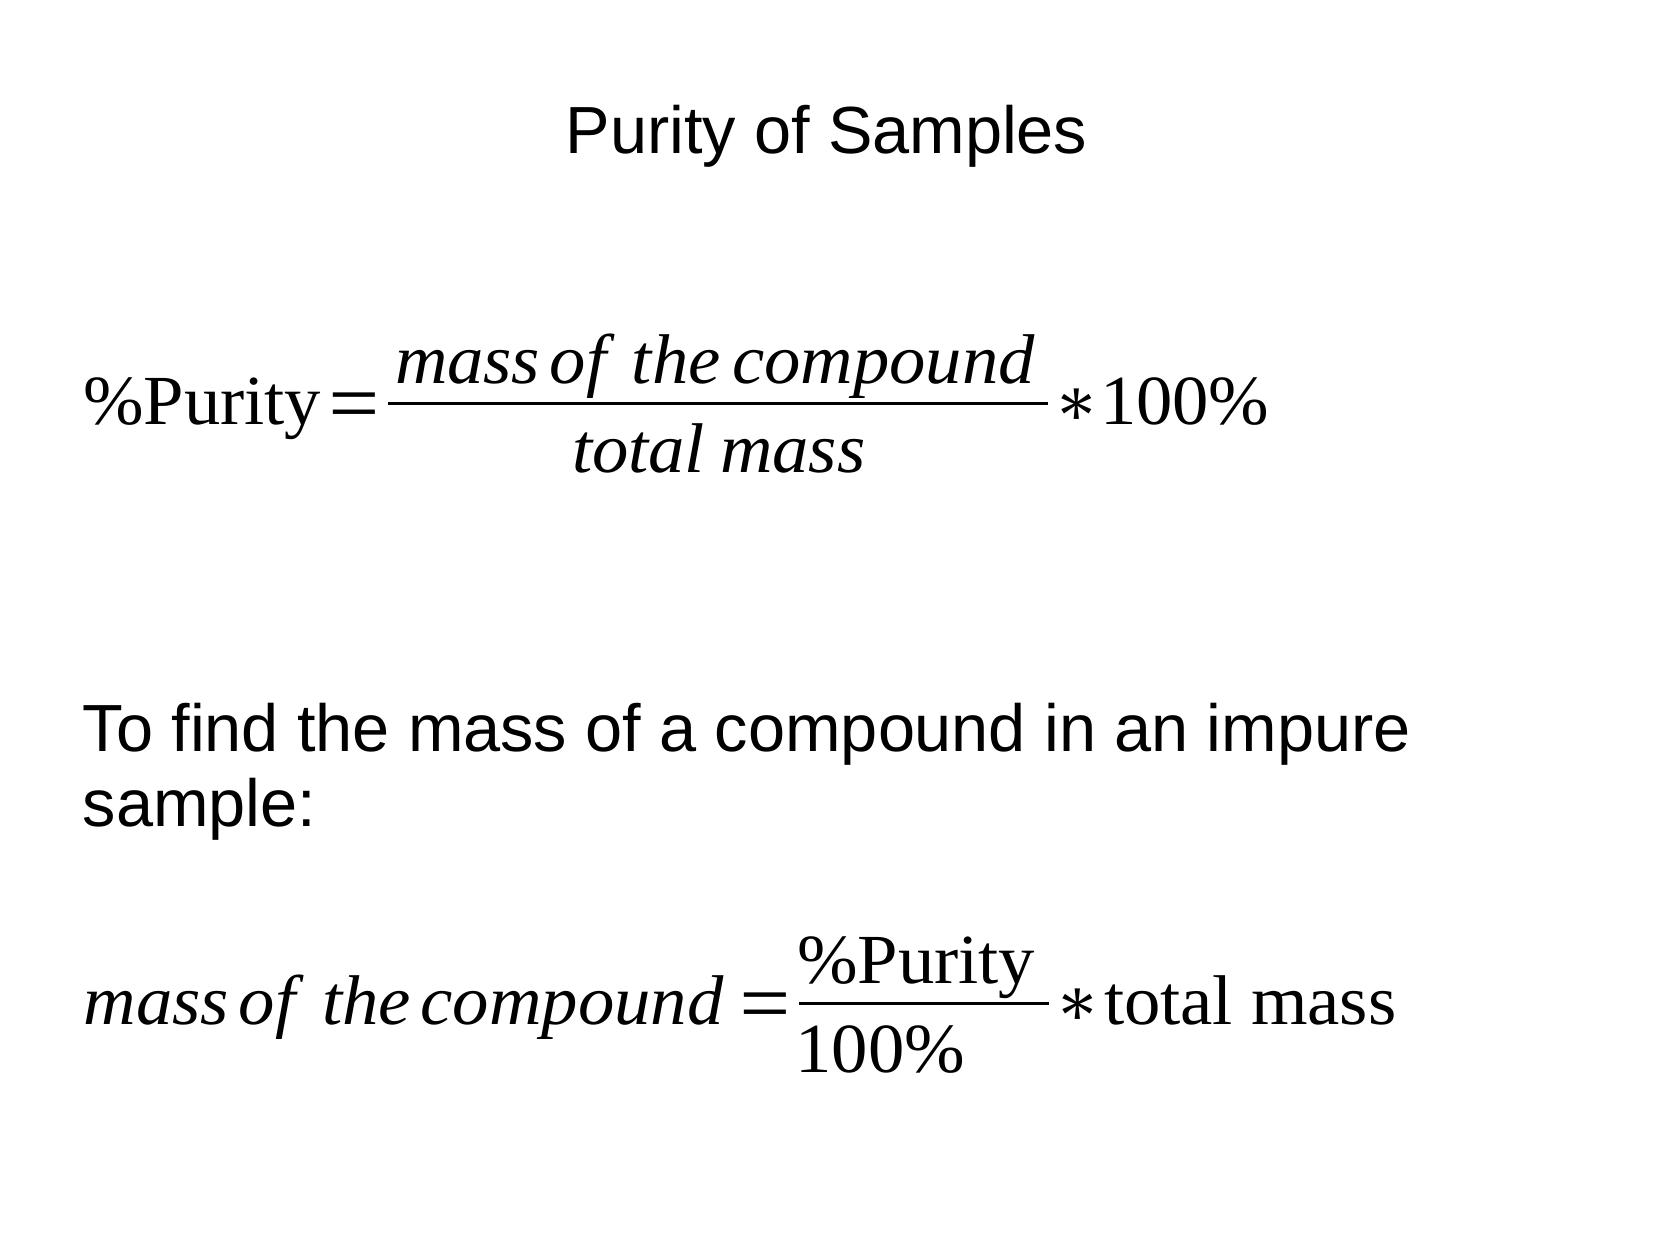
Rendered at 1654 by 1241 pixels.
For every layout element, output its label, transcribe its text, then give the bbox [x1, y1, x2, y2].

chart [75, 320, 1277, 488]
chart [75, 920, 1404, 1088]
subtitle Purity of Samples To find the mass of a compound in an impure sample: [82, 49, 1571, 1109]
